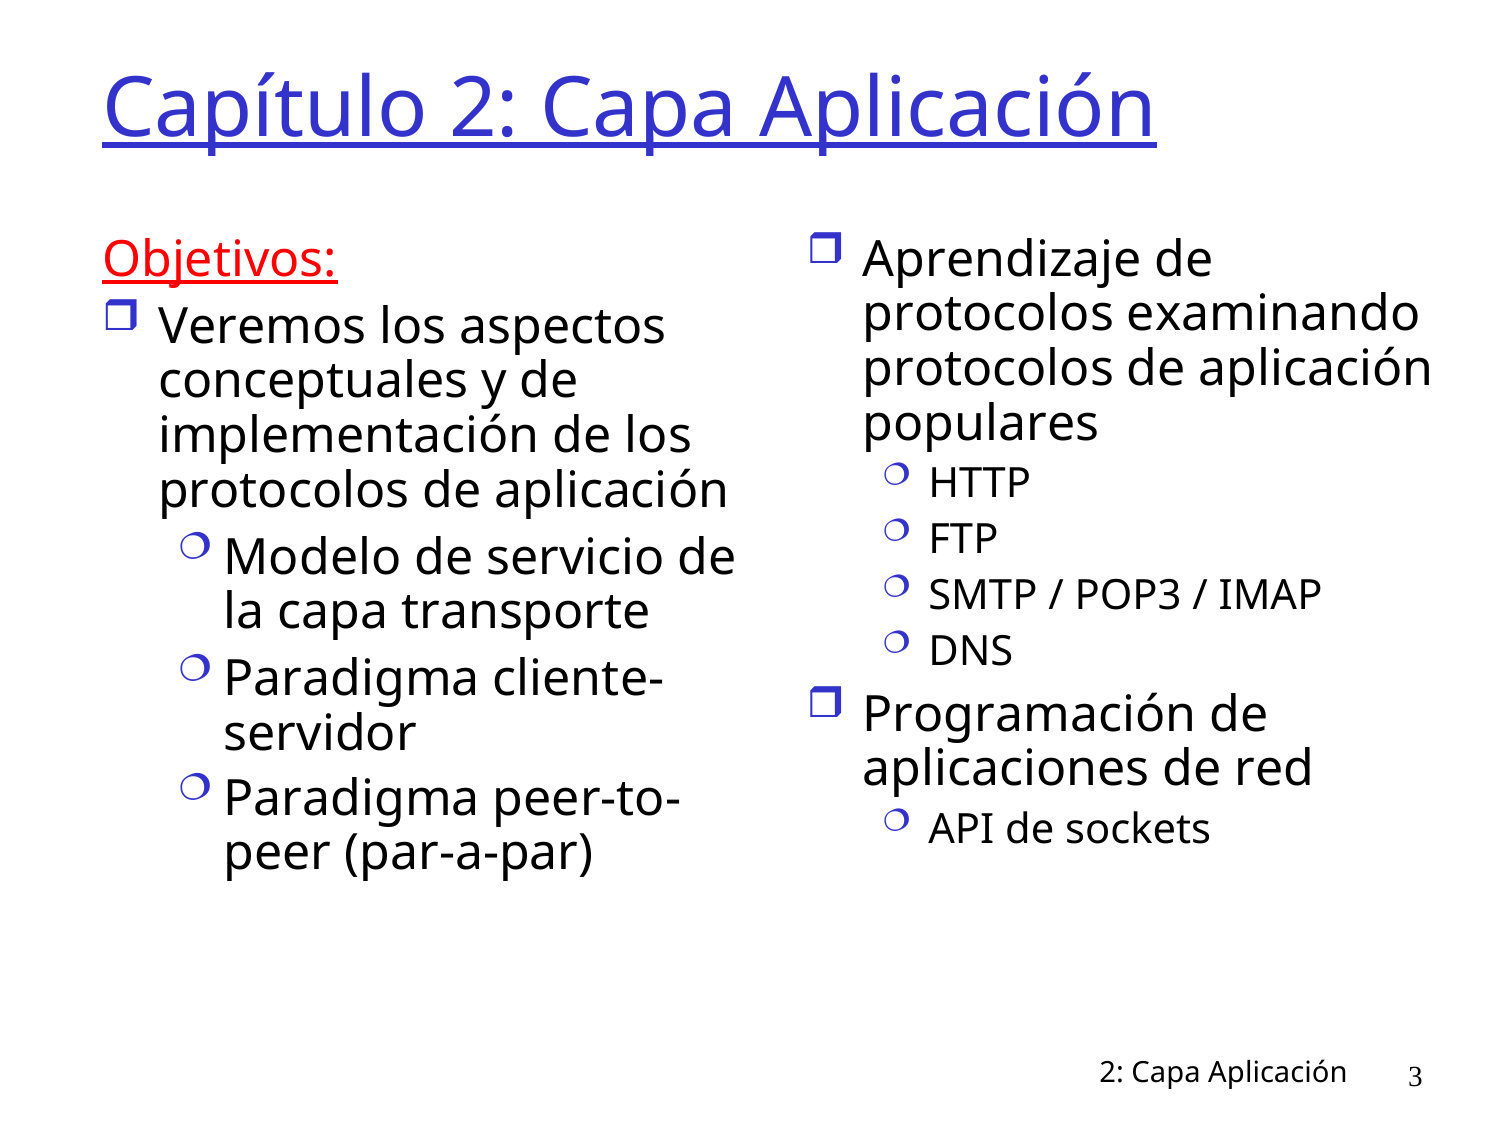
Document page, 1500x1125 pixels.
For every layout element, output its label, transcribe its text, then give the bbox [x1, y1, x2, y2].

title Capítulo 2: Capa Aplicación [87, 15, 1463, 196]
list Objetivos: Veremos los aspectos conceptuales y de implementación de los protocolos de aplicación Modelo de servicio de la capa transporte Paradigma cliente-servidor Paradigma peer-to-peer (par-a-par) [87, 224, 759, 1066]
list Aprendizaje de protocolos examinando protocolos de aplicación populares HTTP FTP SMTP / POP3 / IMAP DNS Programación de aplicaciones de red API de sockets [792, 224, 1464, 1066]
